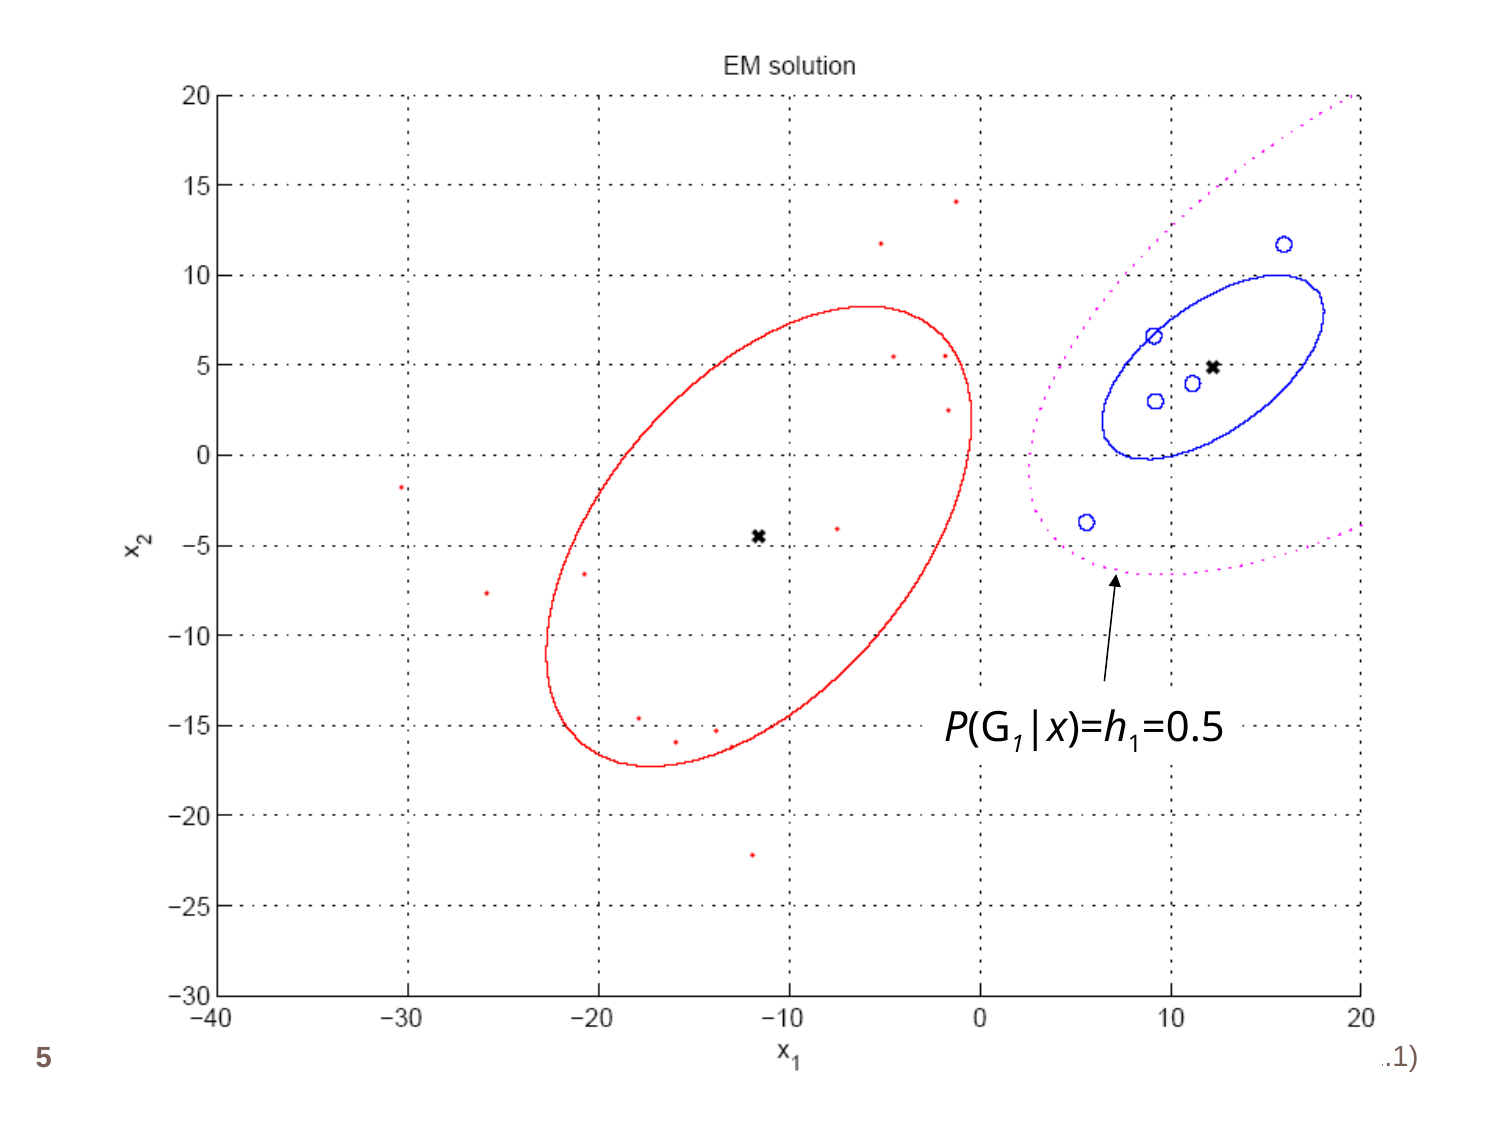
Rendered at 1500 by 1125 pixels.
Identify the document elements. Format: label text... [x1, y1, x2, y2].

text_box P(G1|x)=h1=0.5 [929, 692, 1240, 765]
text_box Lecture Notes for E ALPAYDIN 2004 Introduction to Machine Learning © The MIT Press (V1.1) [99, 1025, 1436, 1085]
text_box <number> [0, 1025, 88, 1088]
picture [112, 42, 1382, 1074]
